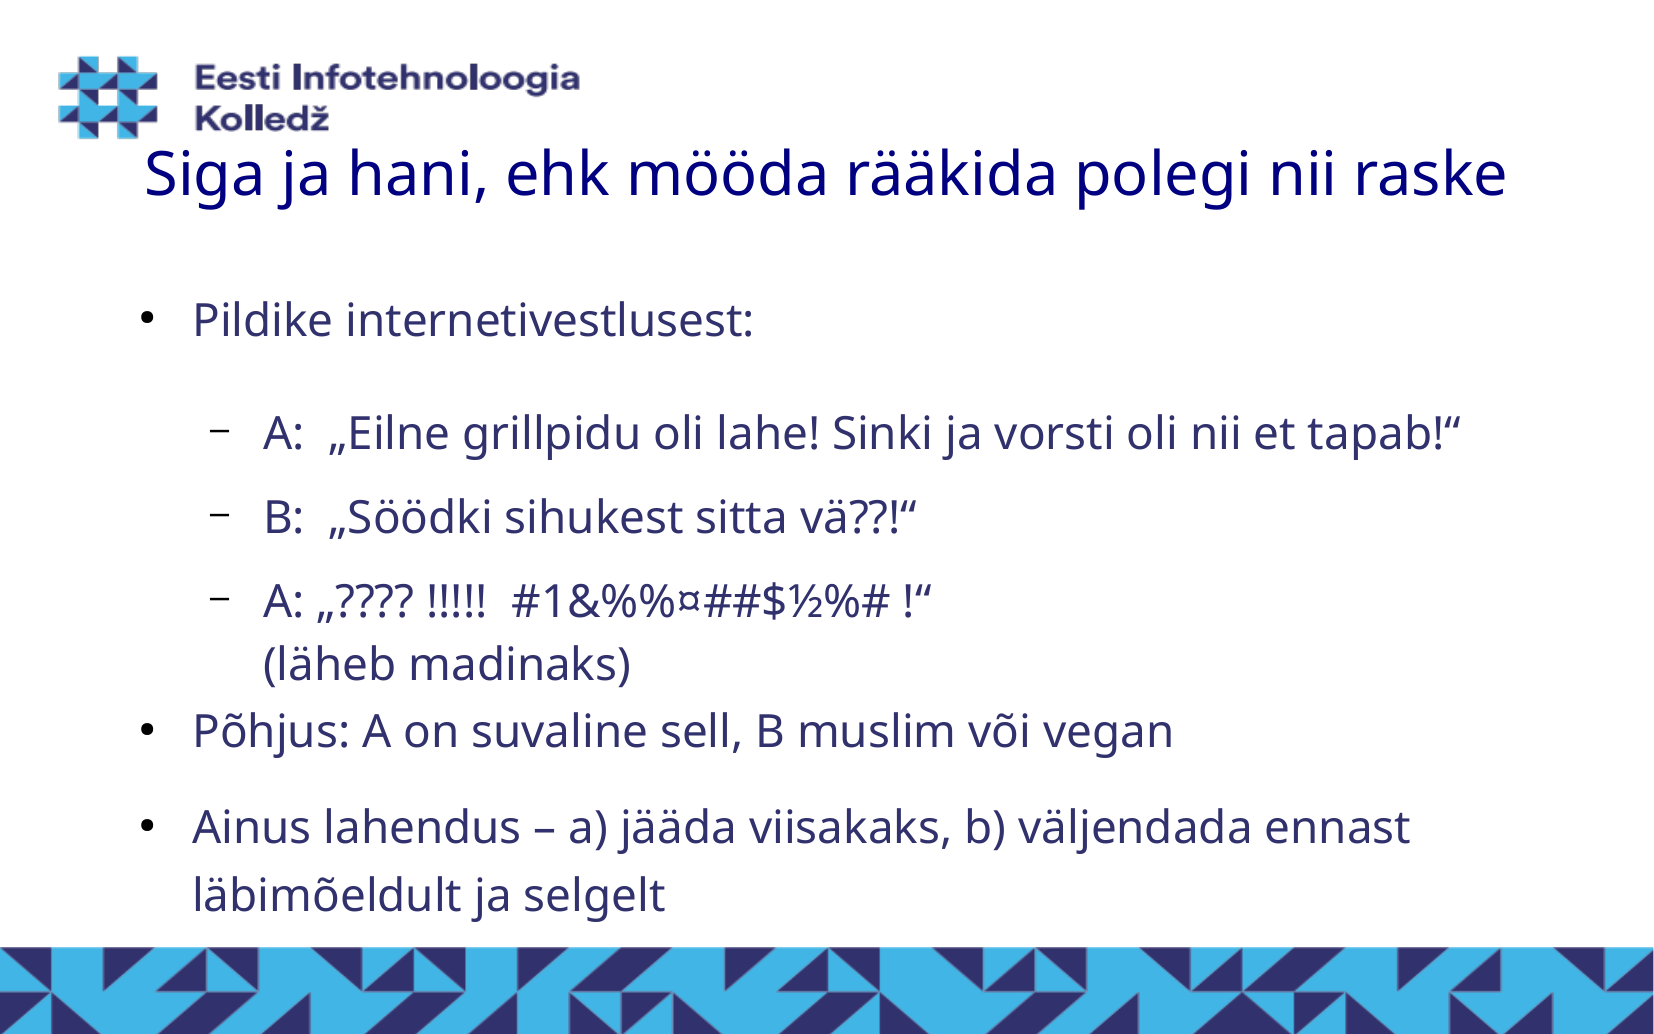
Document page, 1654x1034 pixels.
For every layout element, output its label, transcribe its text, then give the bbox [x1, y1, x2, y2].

title Siga ja hani, ehk mööda rääkida polegi nii raske [121, 83, 1533, 260]
list Pildike internetivestlusest: A: „Eilne grillpidu oli lahe! Sinki ja vorsti oli nii et tapab!“ B: „Söödki sihukest sitta vä??!“ A: „???? !!!!! #1&%%¤##$½%# !“ (läheb madinaks) Põhjus: A on suvaline sell, B muslim või vegan Ainus lahendus – a) jääda viisakaks, b) väljendada ennast läbimõeldult ja selgelt [121, 287, 1532, 1034]
